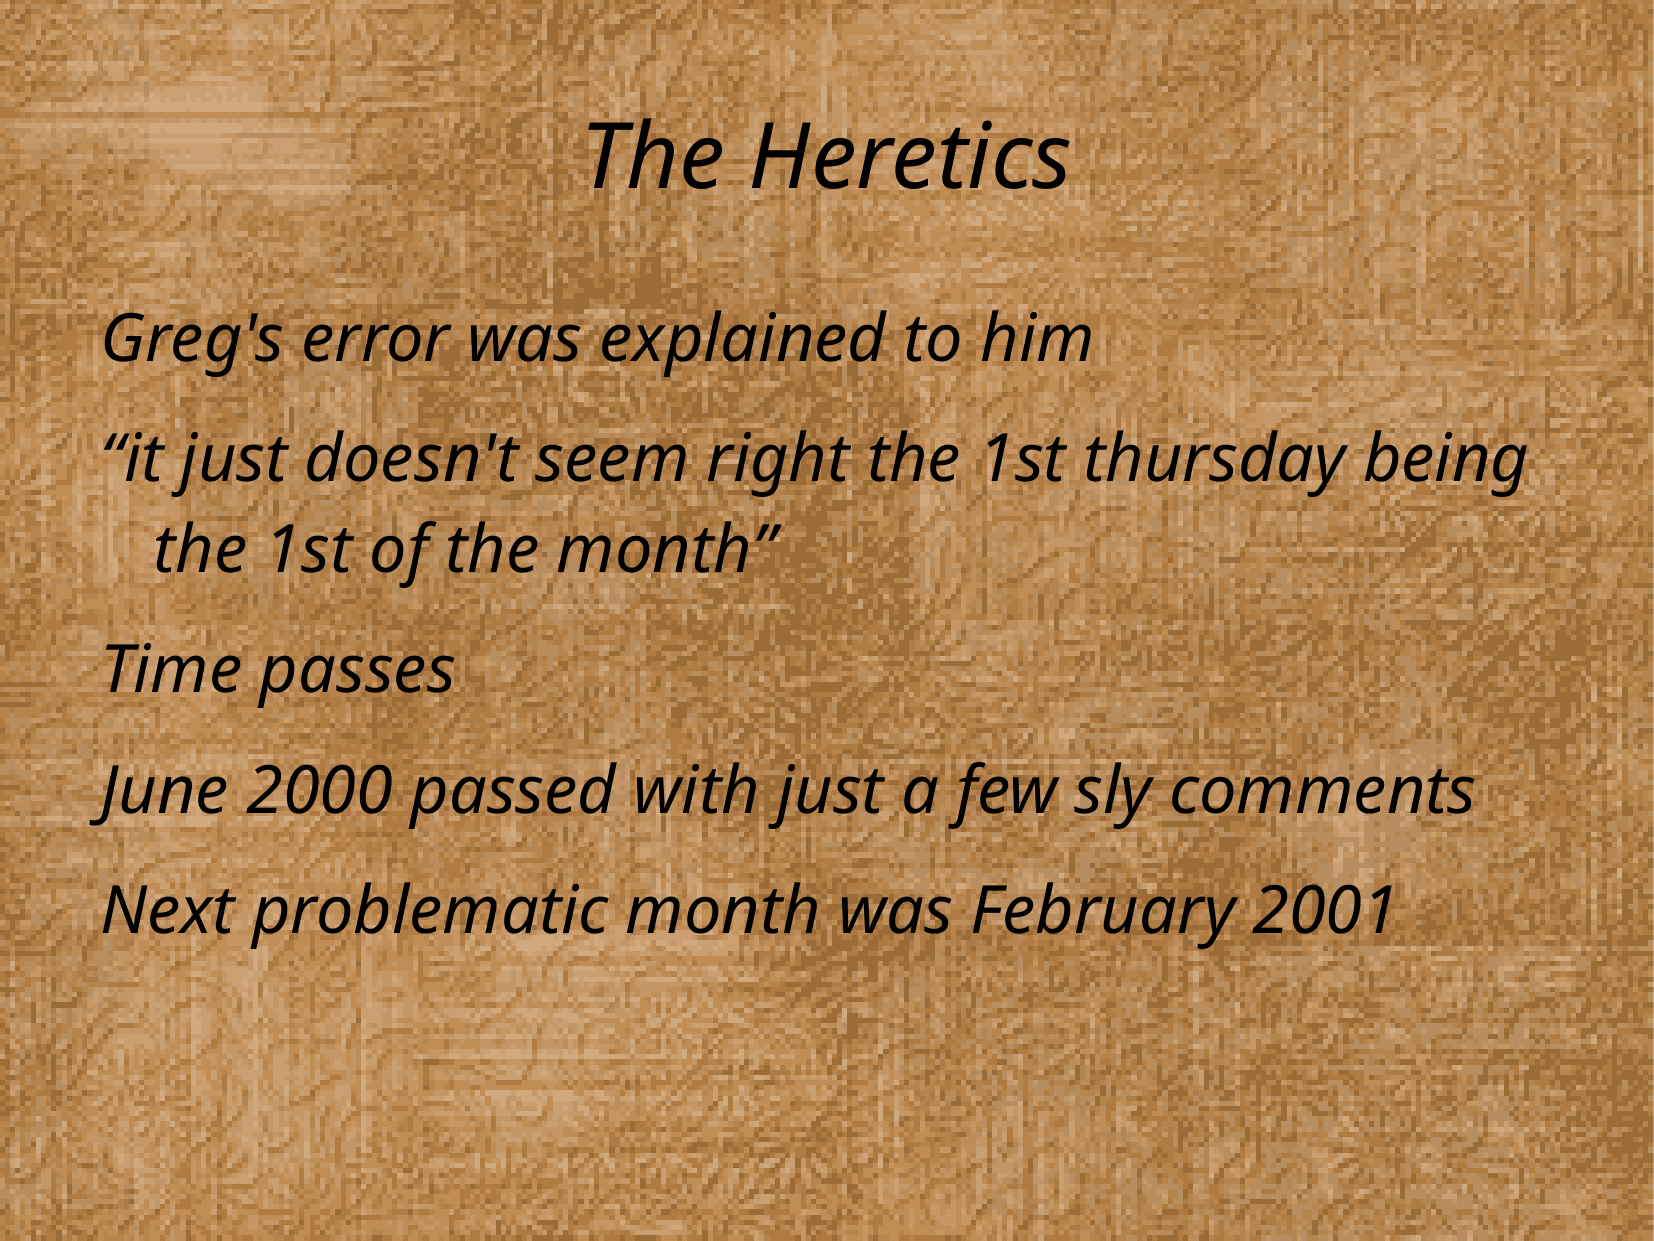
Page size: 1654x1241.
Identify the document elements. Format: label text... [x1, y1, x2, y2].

list Greg's error was explained to him “it just doesn't seem right the 1st thursday being the 1st of the month” Time passes June 2000 passed with just a few sly comments Next problematic month was February 2001 [82, 290, 1571, 1094]
picture [0, 0, 1654, 1241]
title The Heretics [82, 56, 1571, 250]
